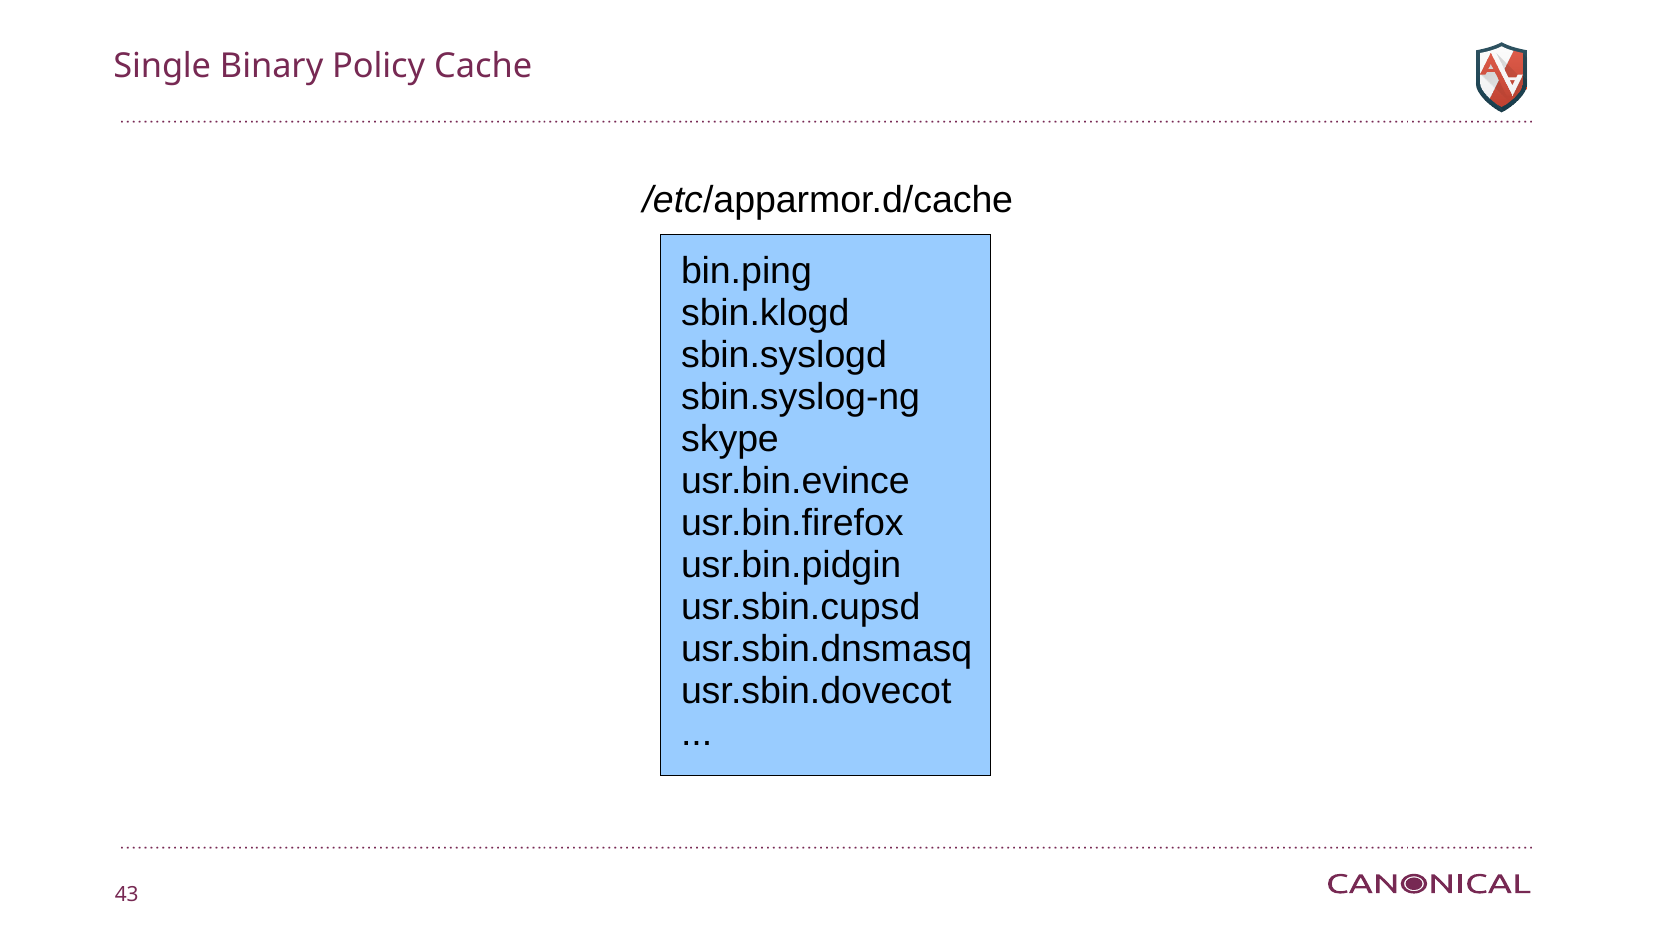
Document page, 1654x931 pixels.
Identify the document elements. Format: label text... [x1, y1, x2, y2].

title Single Binary Policy Cache [113, 48, 1382, 81]
text_box [660, 234, 991, 776]
picture [111, 845, 1533, 851]
picture [111, 33, 1546, 124]
text_box /etc/apparmor.d/cache [627, 171, 1028, 229]
text_box bin.ping sbin.klogd sbin.syslogd sbin.syslog-ng skype usr.bin.evince usr.bin.firefox usr.bin.pidgin usr.sbin.cupsd usr.sbin.dnsmasq usr.sbin.dovecot ... [666, 242, 988, 803]
